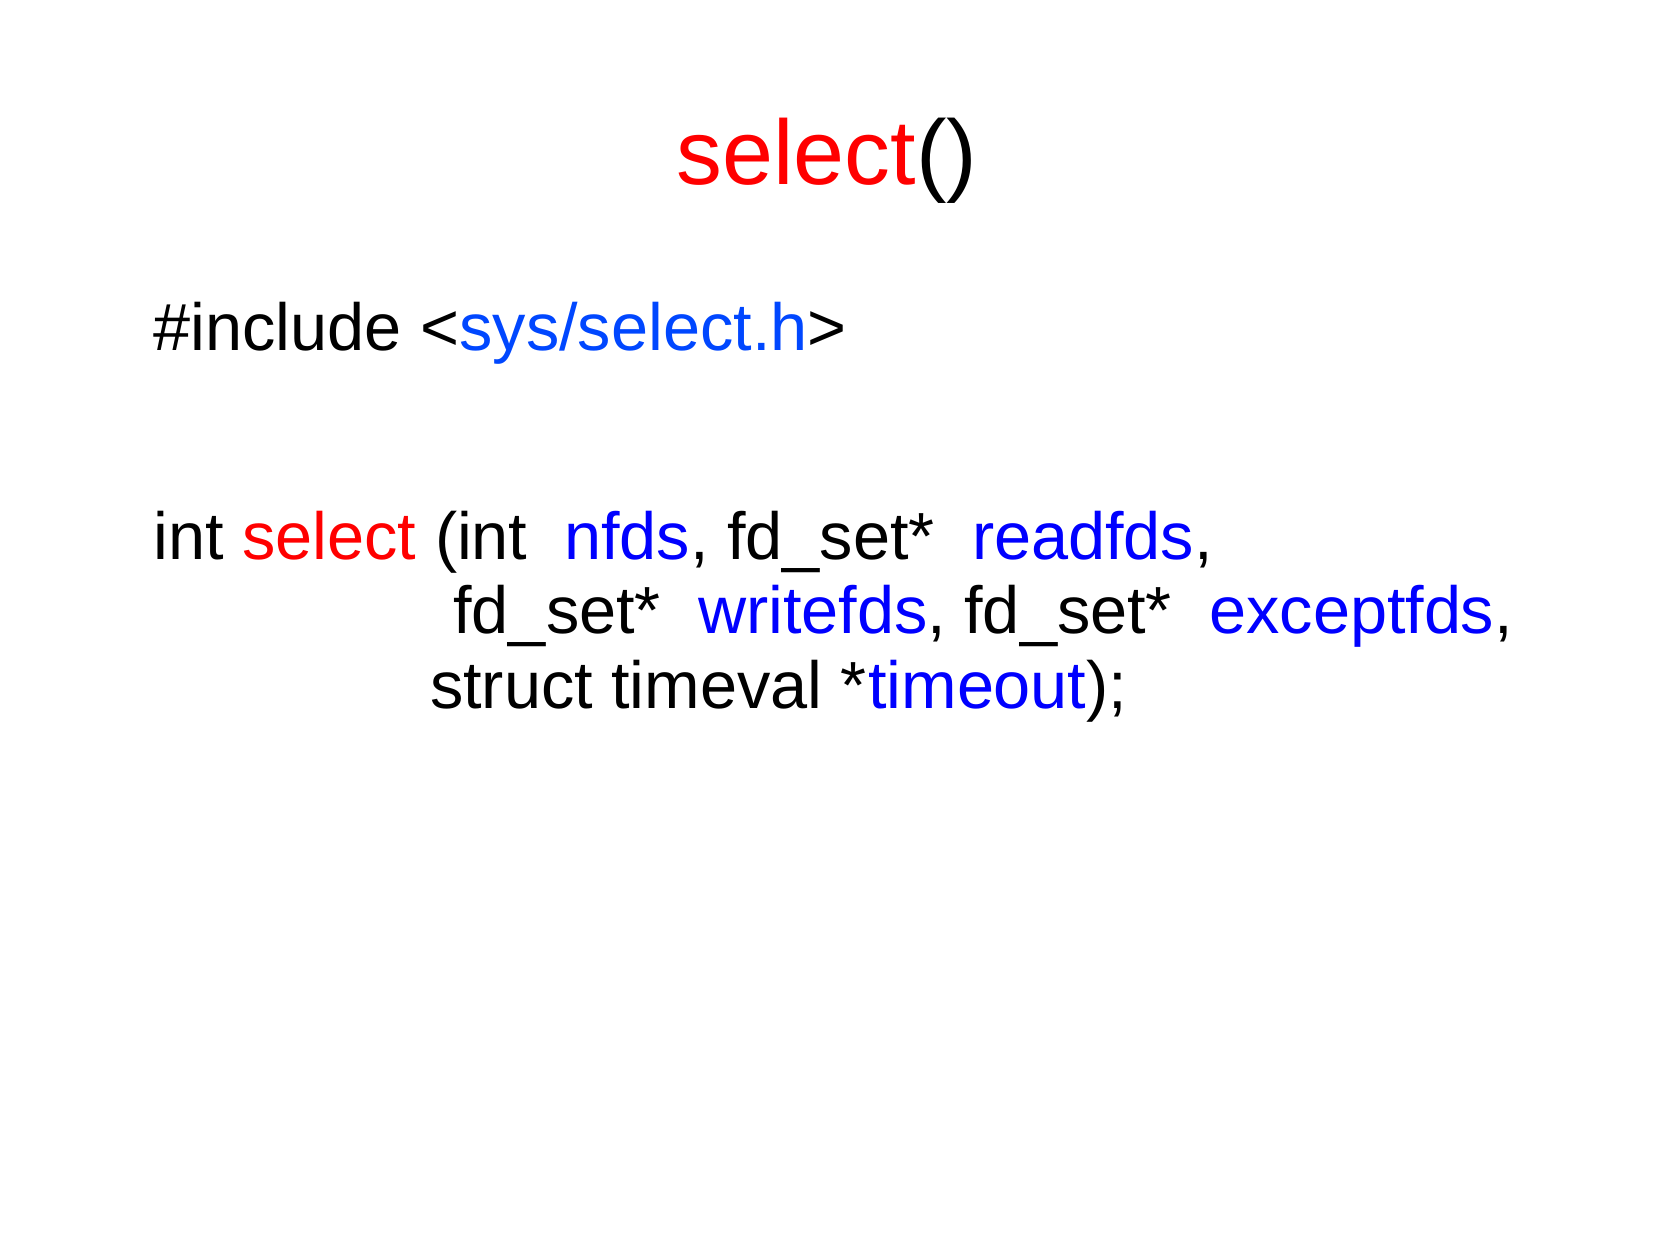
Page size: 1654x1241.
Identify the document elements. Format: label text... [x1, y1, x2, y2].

list #include <sys/select.h> int select (int nfds, fd_set* readfds, fd_set* writefds, fd_set* exceptfds, struct timeval *timeout); [82, 290, 1571, 1109]
title select() [82, 56, 1571, 250]
